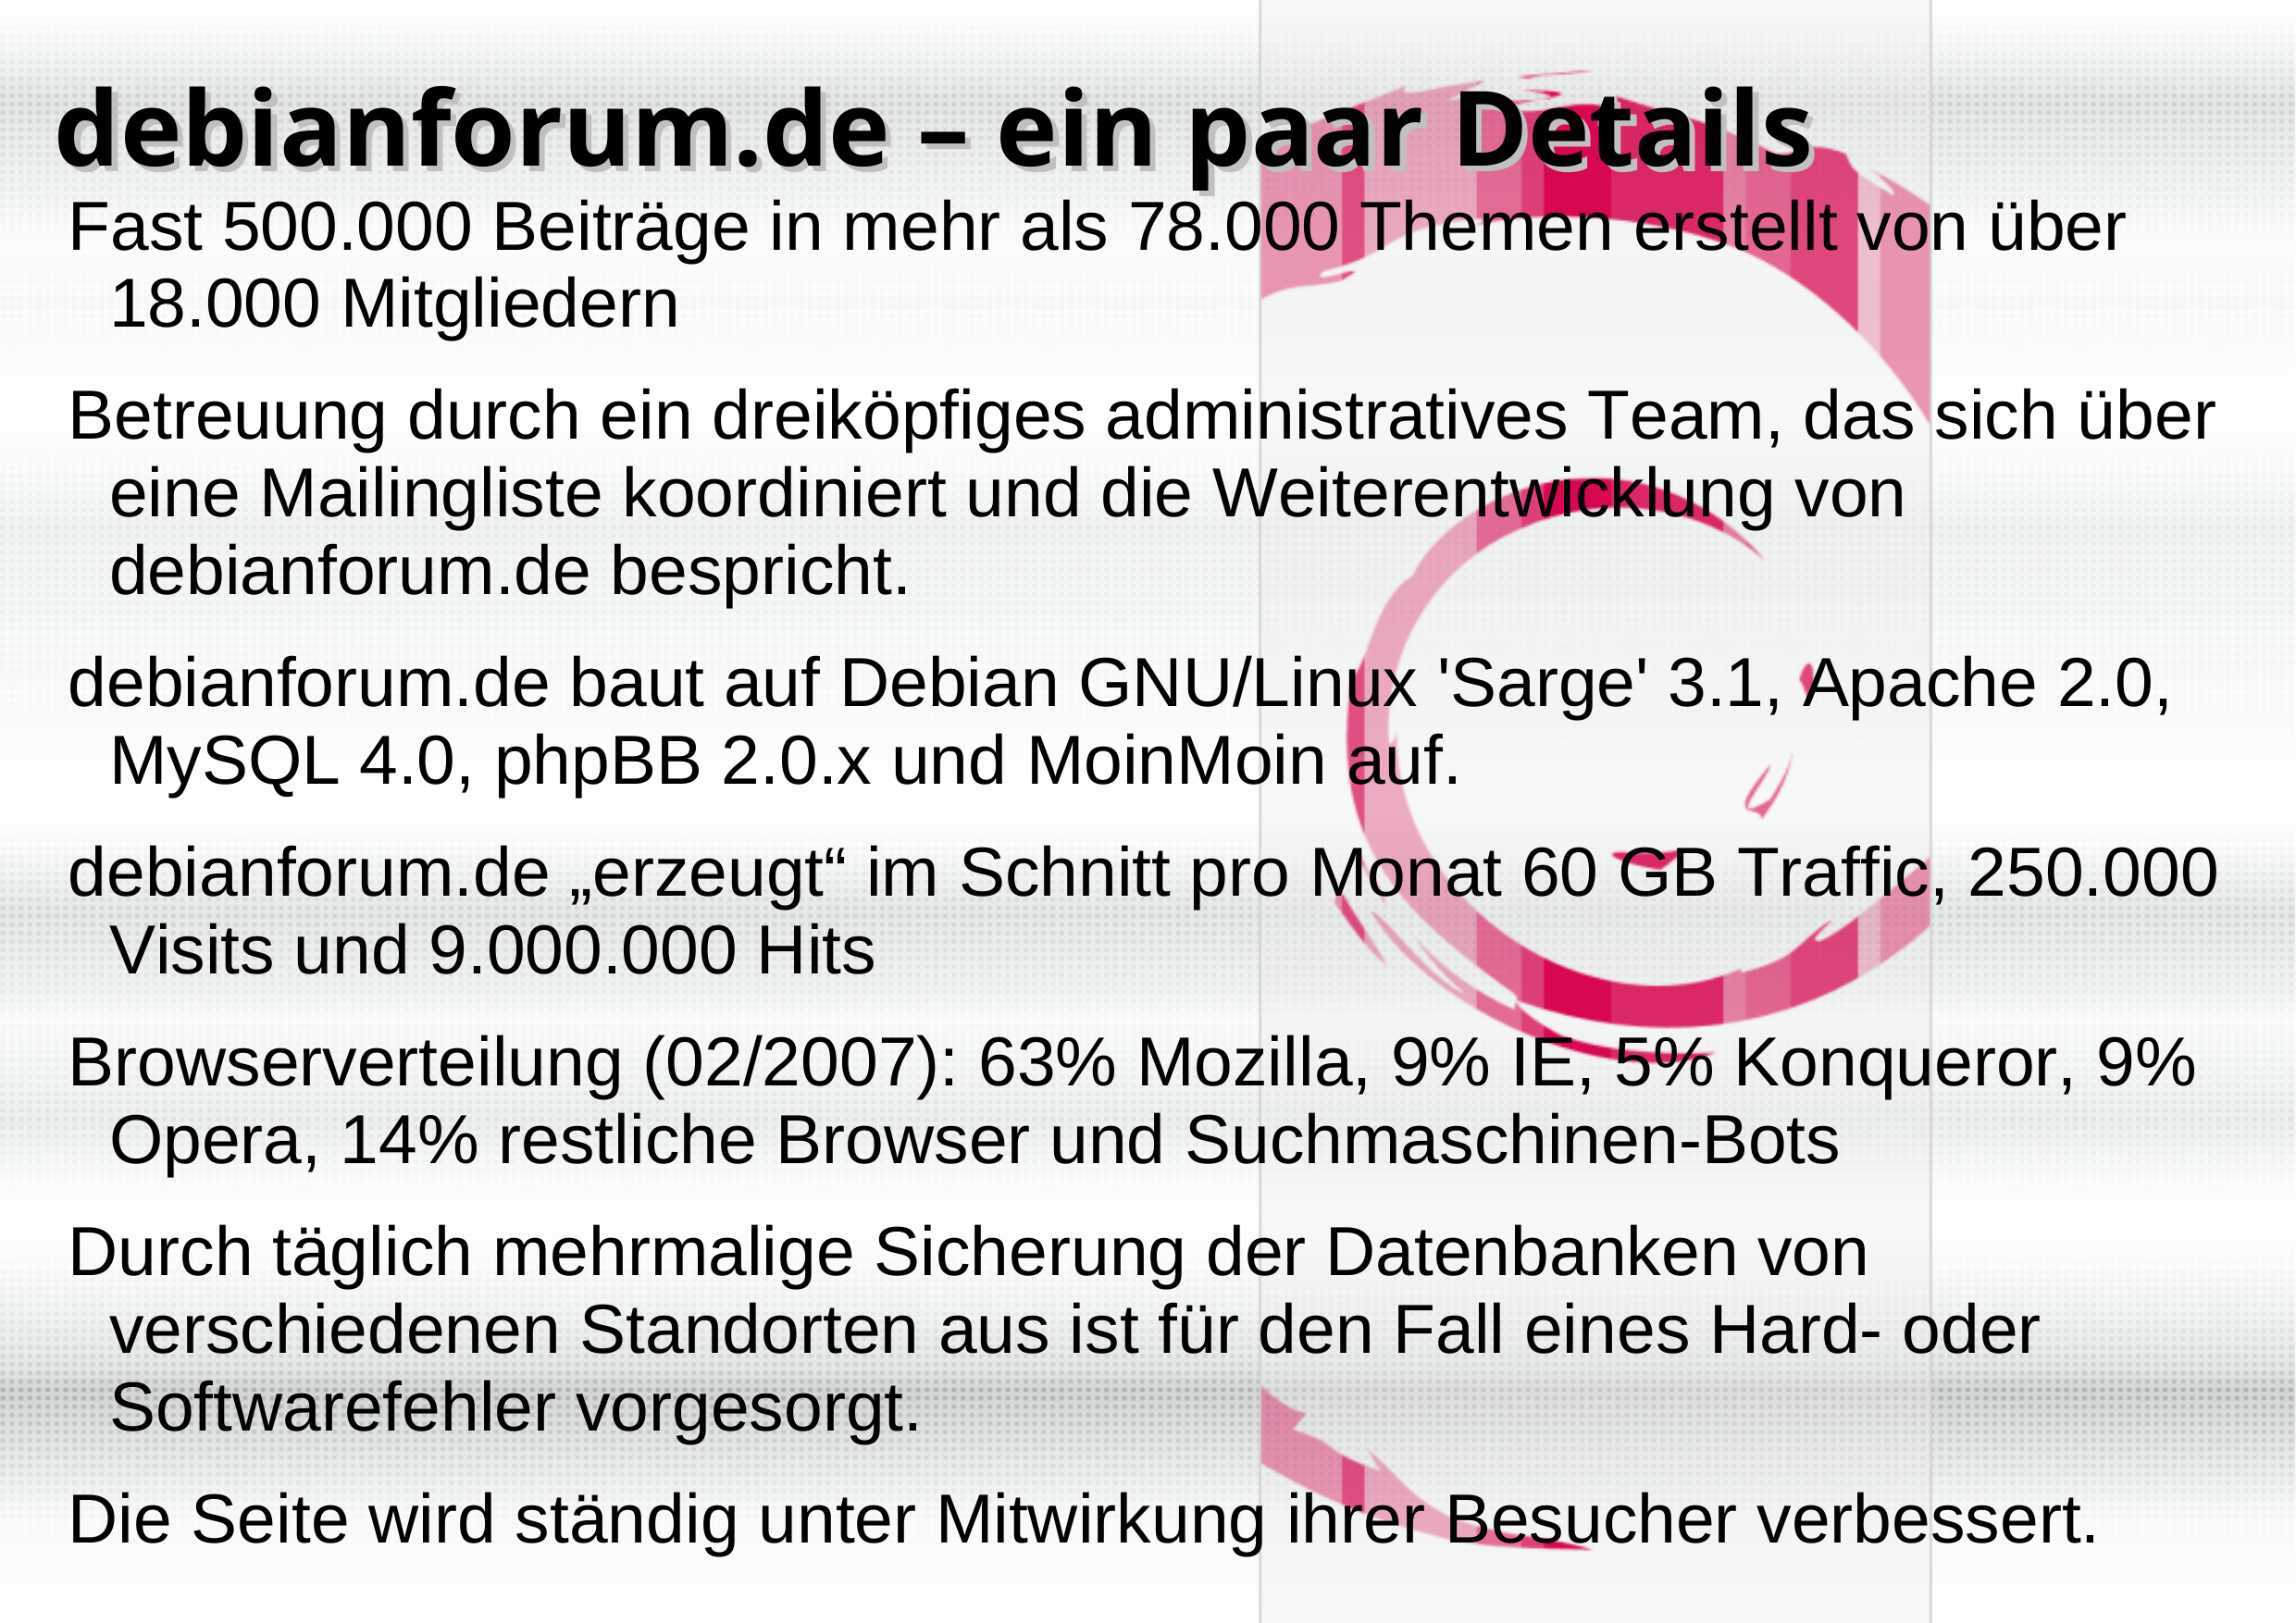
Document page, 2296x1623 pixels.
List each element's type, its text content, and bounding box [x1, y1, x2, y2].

picture [0, 0, 2296, 1623]
text_box Fast 500.000 Beiträge in mehr als 78.000 Themen erstellt von über 18.000 Mitgliedern Betreuung durch ein dreiköpfiges administratives Team, das sich über eine Mailingliste koordiniert und die Weiterentwicklung von debianforum.de bespricht. debianforum.de baut auf Debian GNU/Linux 'Sarge' 3.1, Apache 2.0, MySQL 4.0, phpBB 2.0.x und MoinMoin auf. debianforum.de „erzeugt“ im Schnitt pro Monat 60 GB Traffic, 250.000 Visits und 9.000.000 Hits Browserverteilung (02/2007): 63% Mozilla, 9% IE, 5% Konqueror, 9% Opera, 14% restliche Browser und Suchmaschinen-Bots Durch täglich mehrmalige Sicherung der Datenbanken von verschiedenen Standorten aus ist für den Fall eines Hard- oder Softwarefehler vorgesorgt. Die Seite wird ständig unter Mitwirkung ihrer Besucher verbessert. [55, 186, 2241, 1560]
text_box debianforum.de – ein paar Details [55, 55, 2213, 186]
